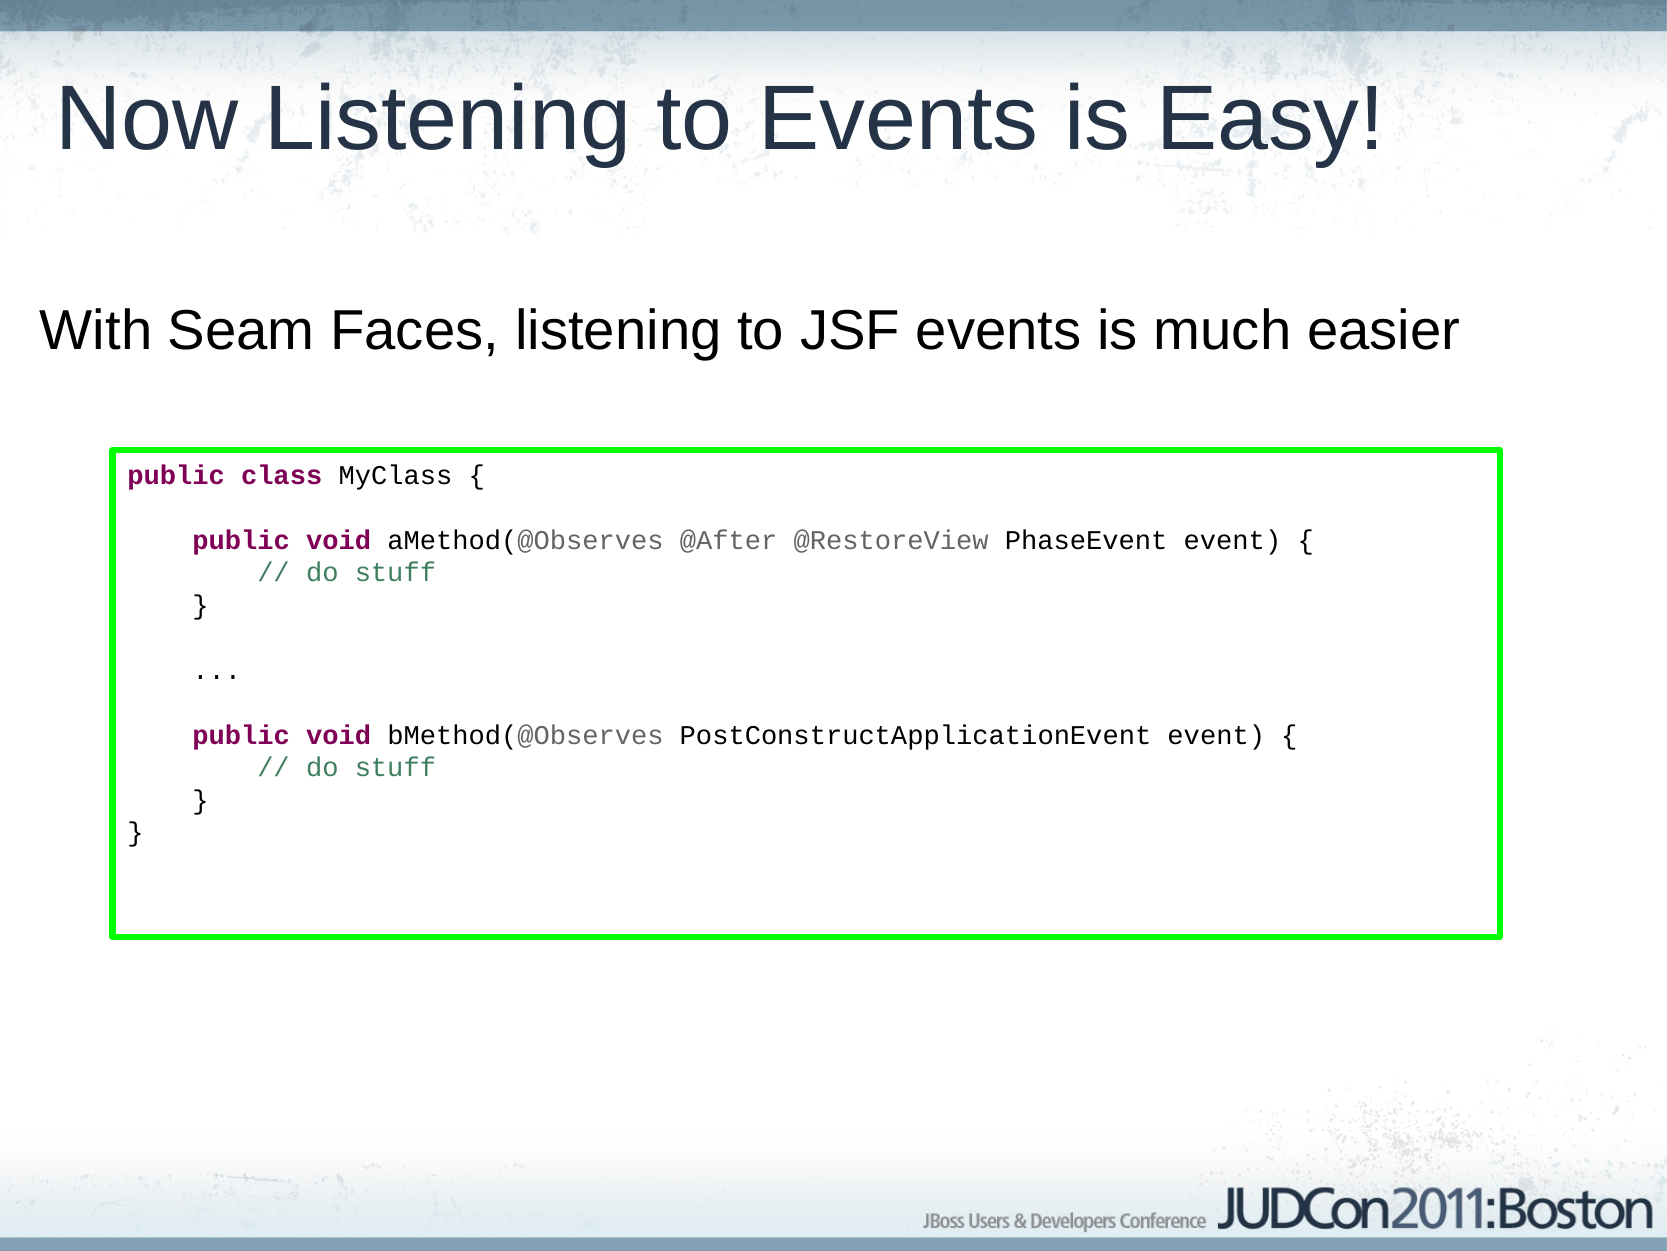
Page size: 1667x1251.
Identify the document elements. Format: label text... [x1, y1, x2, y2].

text_box public class MyClass { public void aMethod(@Observes @After @RestoreView PhaseEvent event) { // do stuff } ... public void bMethod(@Observes PostConstructApplicationEvent event) { // do stuff } } [112, 450, 1501, 938]
title Now Listening to Events is Easy! [40, 50, 1627, 216]
list With Seam Faces, listening to JSF events is much easier [39, 298, 1628, 443]
picture [0, 0, 1667, 1251]
